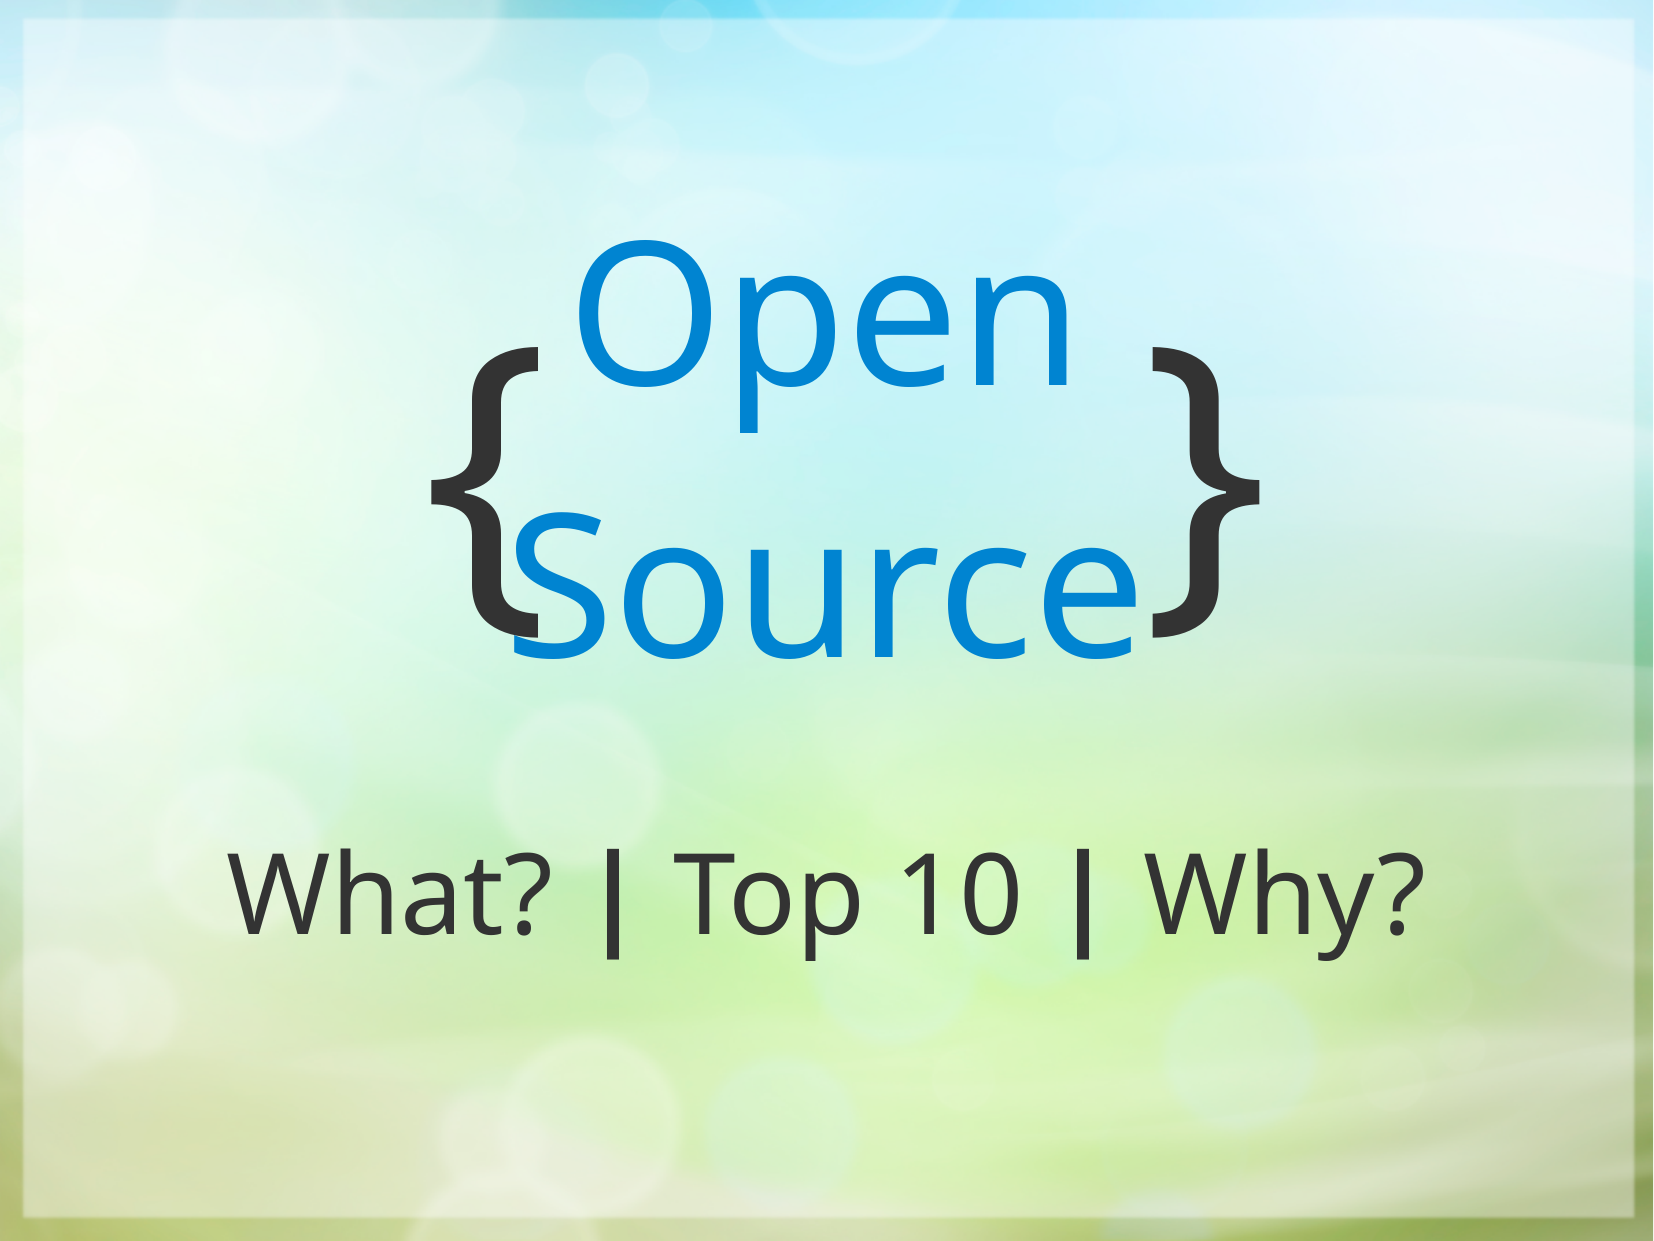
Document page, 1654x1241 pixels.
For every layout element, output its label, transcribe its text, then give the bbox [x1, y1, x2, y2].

subtitle What? | Top 10 | Why? [0, 763, 1653, 1018]
text_box { [422, 261, 505, 650]
text_box Open Source [464, 211, 1186, 678]
text_box } [1143, 261, 1226, 650]
picture [0, 0, 1654, 1241]
